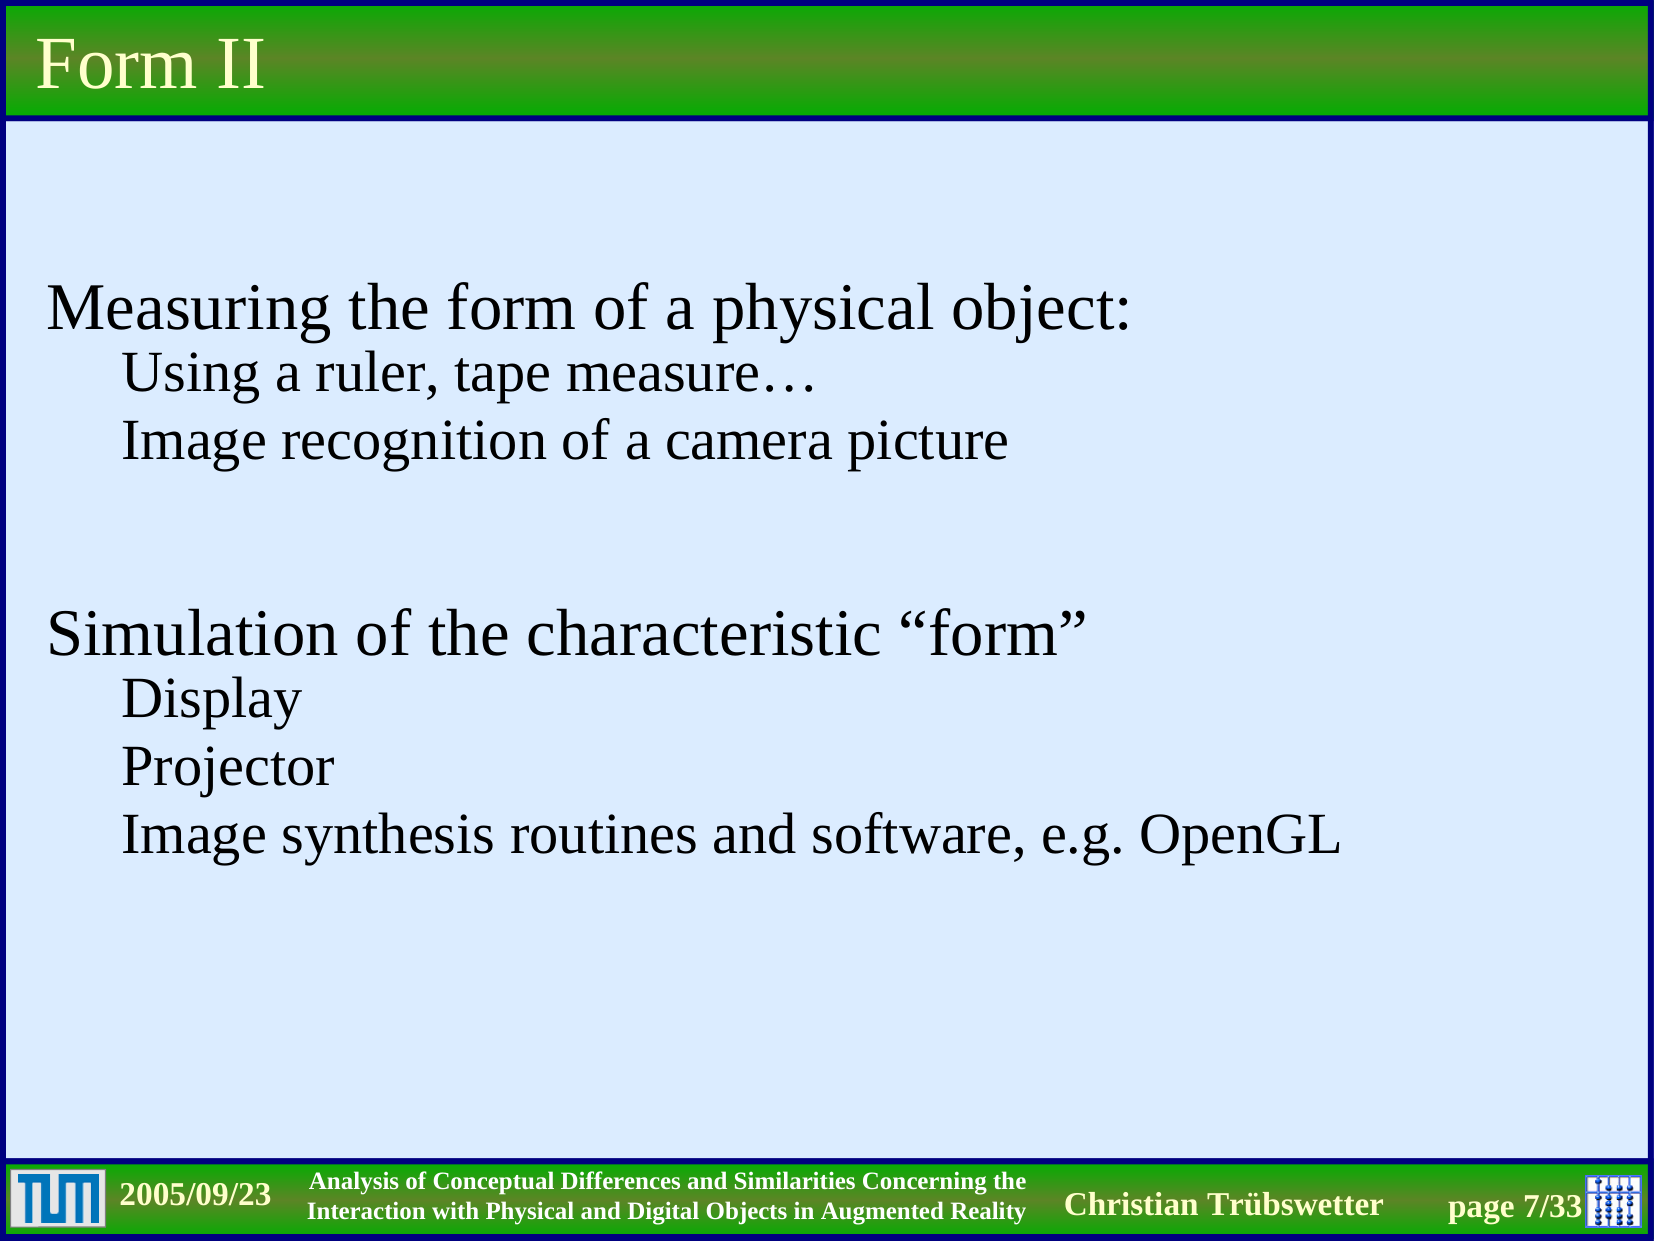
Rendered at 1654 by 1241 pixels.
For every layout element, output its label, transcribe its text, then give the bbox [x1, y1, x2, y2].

picture [1585, 1175, 1642, 1228]
list Measuring the form of a physical object: Using a ruler, tape measure… Image recognition of a camera picture Simulation of the characteristic “form” Display Projector Image synthesis routines and software, e.g. OpenGL [29, 147, 1622, 1140]
title Form II [35, 0, 1628, 176]
picture [18, 1174, 99, 1223]
